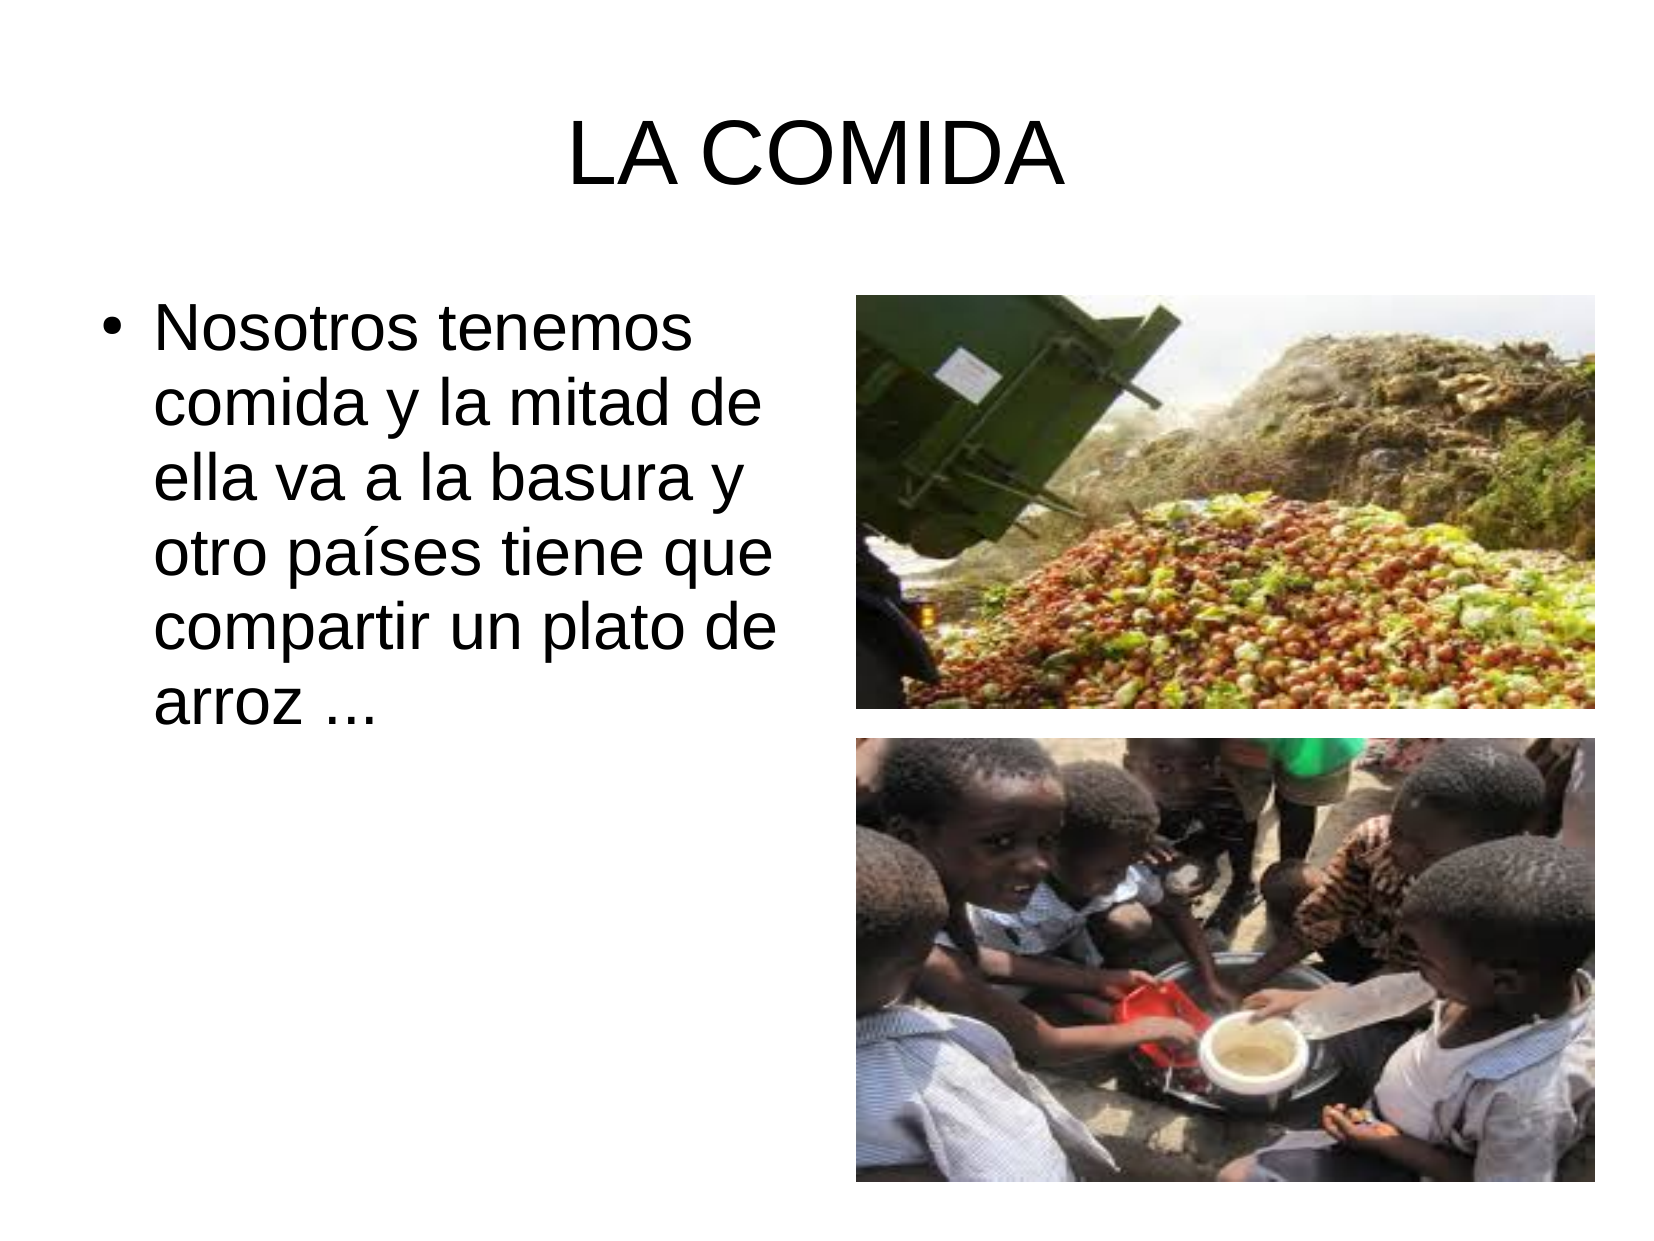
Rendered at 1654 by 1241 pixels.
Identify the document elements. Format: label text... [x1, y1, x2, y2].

list Nosotros tenemos comida y la mitad de ella va a la basura y otro países tiene que compartir un plato de arroz ... [82, 290, 809, 1109]
picture [856, 295, 1595, 709]
title LA COMIDA [82, 56, 1571, 250]
picture [856, 738, 1595, 1182]
